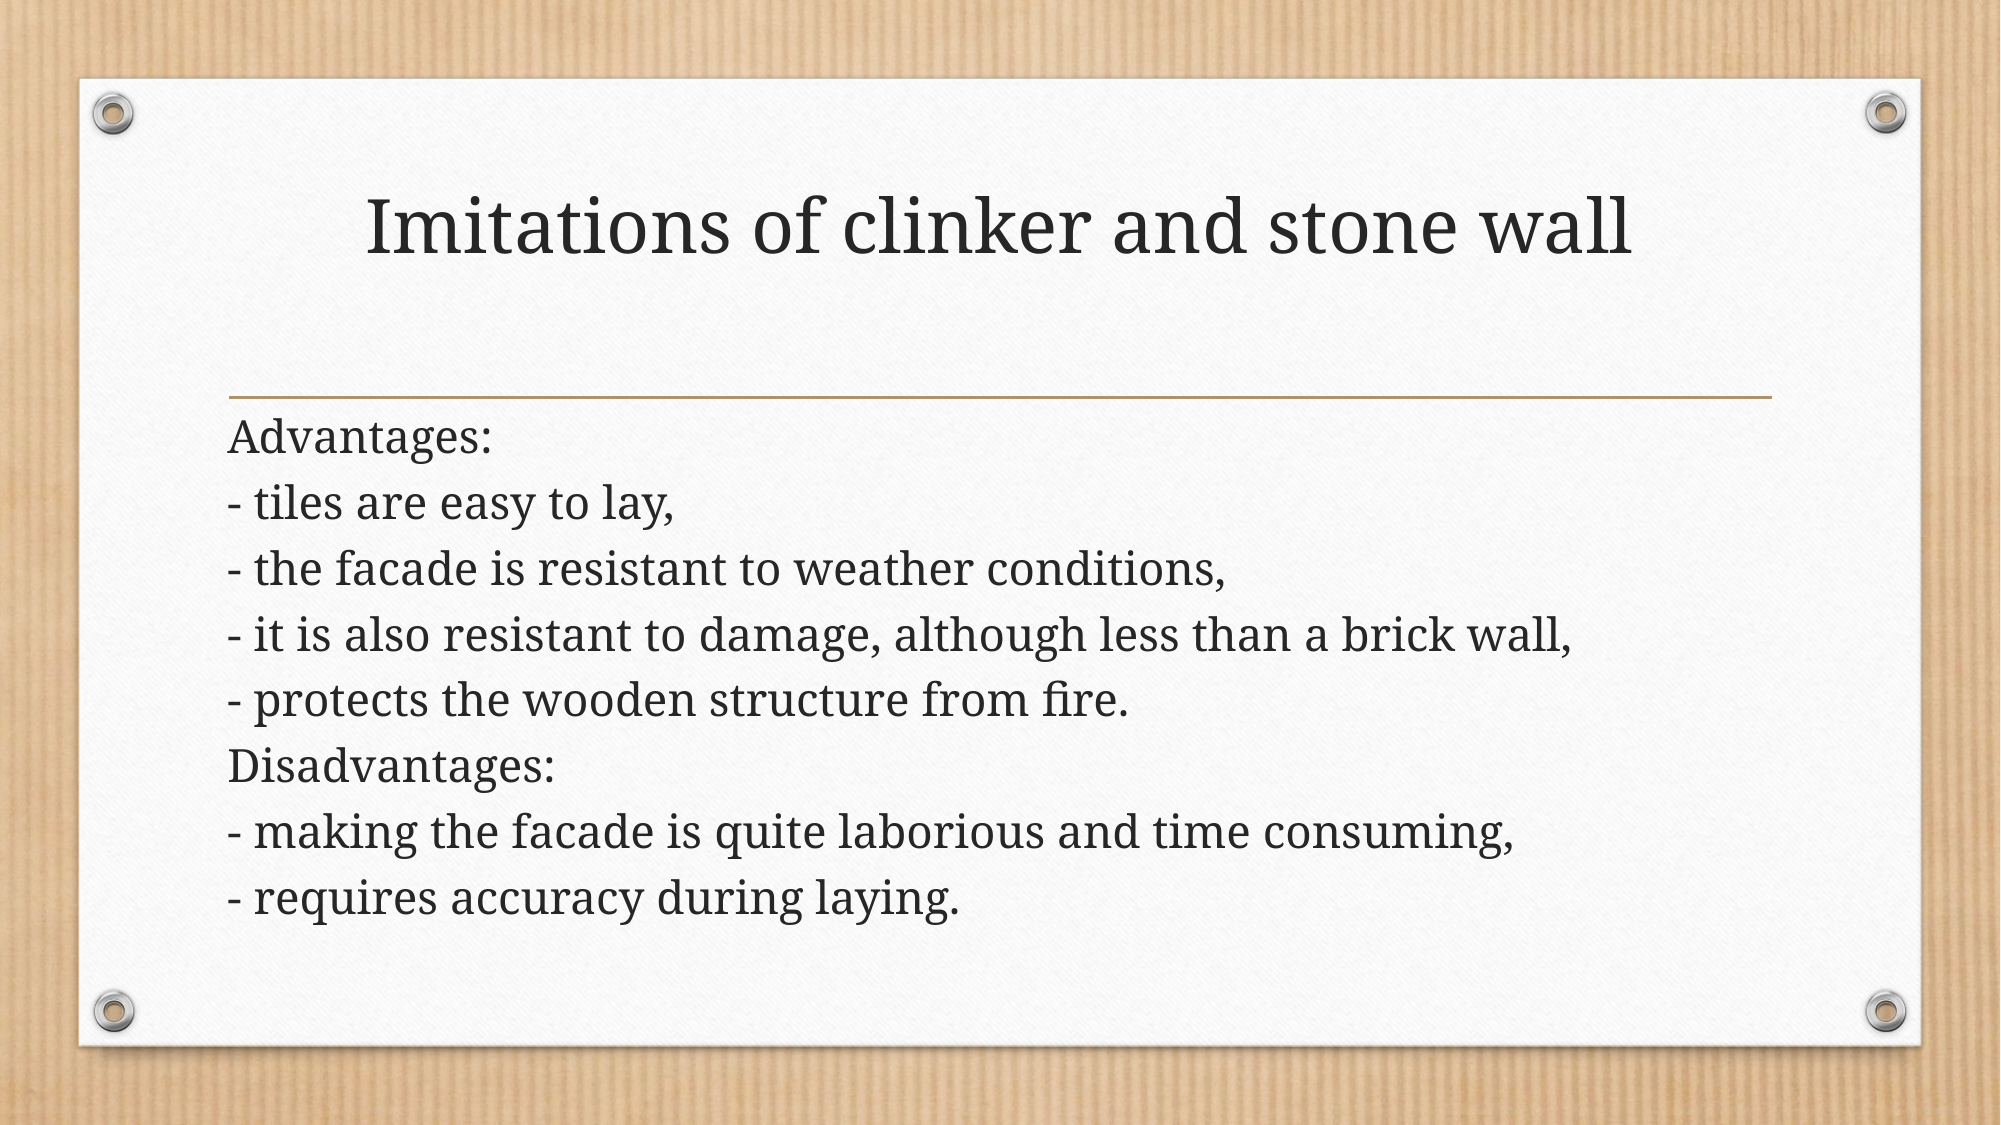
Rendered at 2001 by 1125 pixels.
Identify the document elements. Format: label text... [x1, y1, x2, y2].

title Imitations of clinker and stone wall [212, 161, 1788, 376]
list Advantages: - tiles are easy to lay, - the facade is resistant to weather conditions, - it is also resistant to damage, although less than a brick wall, - protects the wooden structure from fire. Disadvantages: - making the facade is quite laborious and time consuming, - requires accuracy during laying. [212, 419, 1788, 964]
